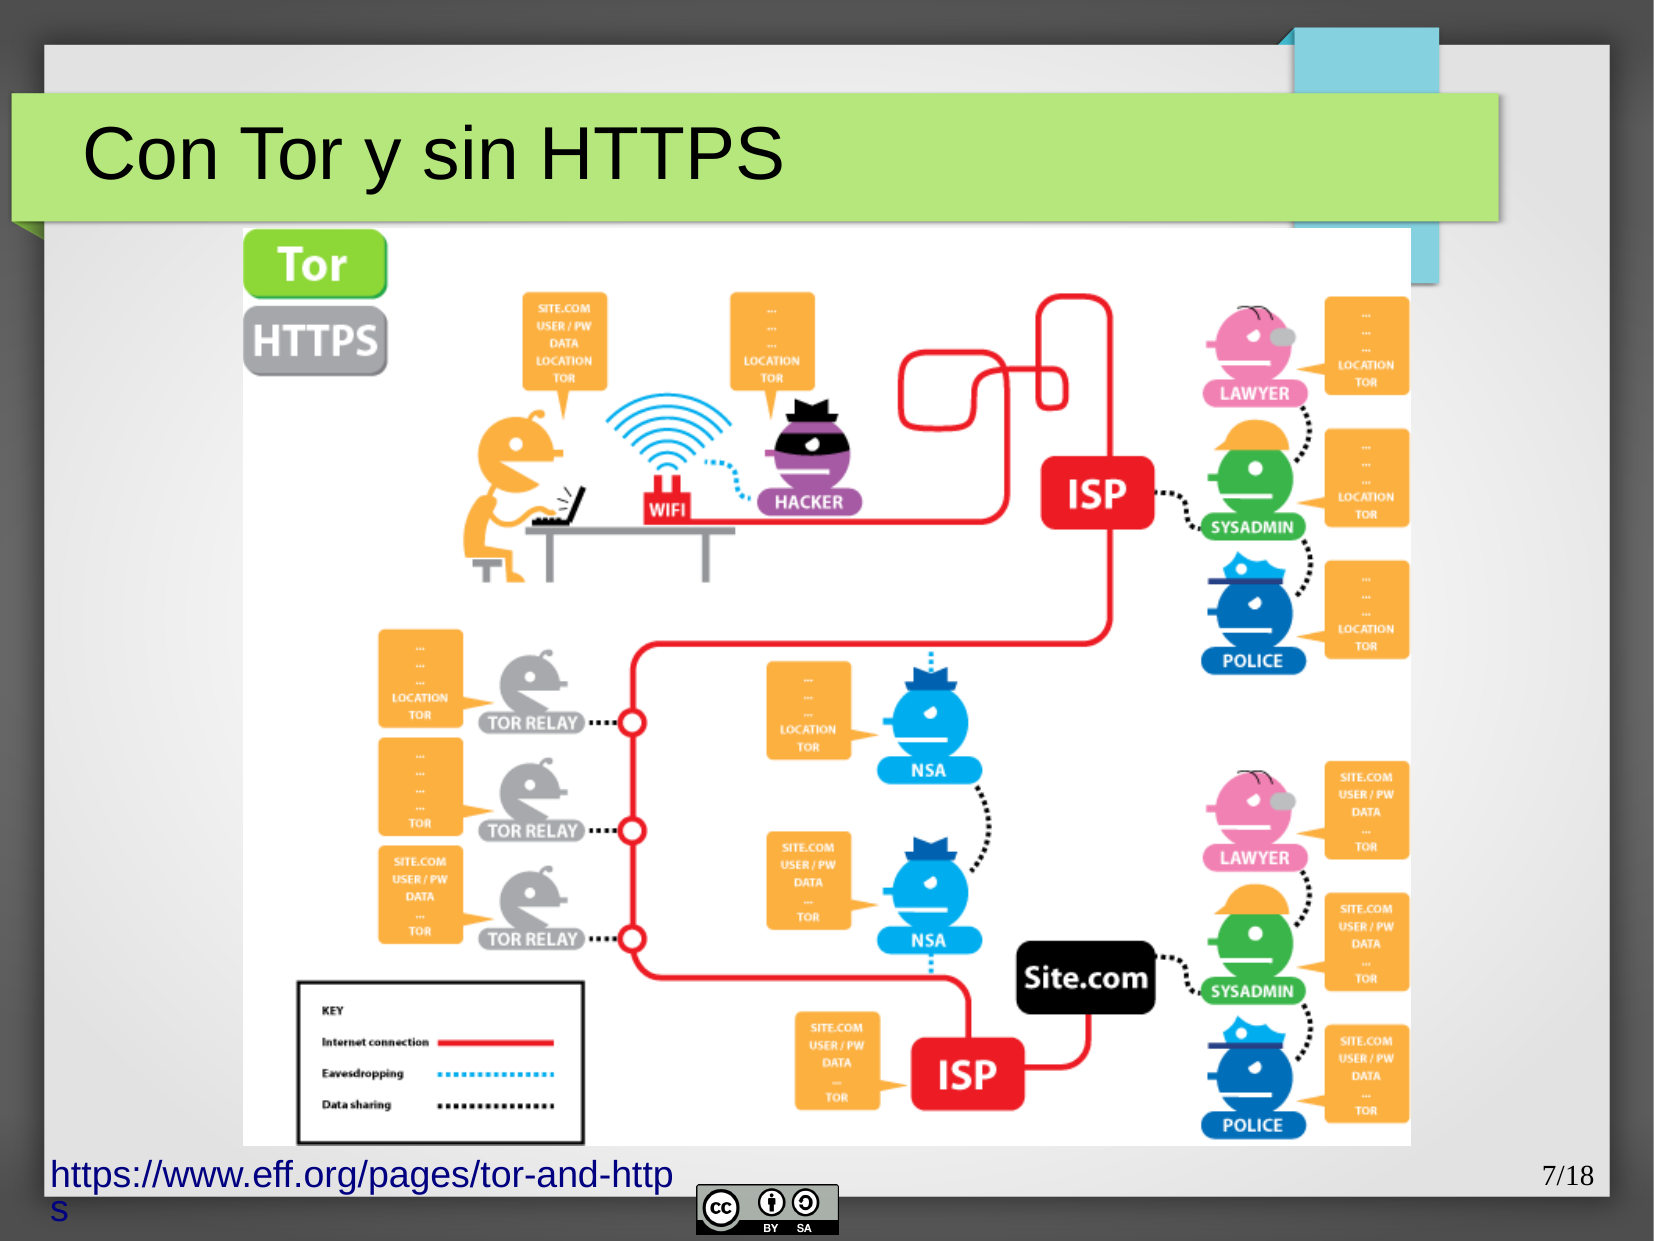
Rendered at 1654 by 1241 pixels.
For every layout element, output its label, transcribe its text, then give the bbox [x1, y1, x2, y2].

title Con Tor y sin HTTPS [82, 94, 1264, 213]
picture [0, 0, 1654, 1241]
text_box https://www.eff.org/pages/tor-and-https [35, 1145, 706, 1203]
